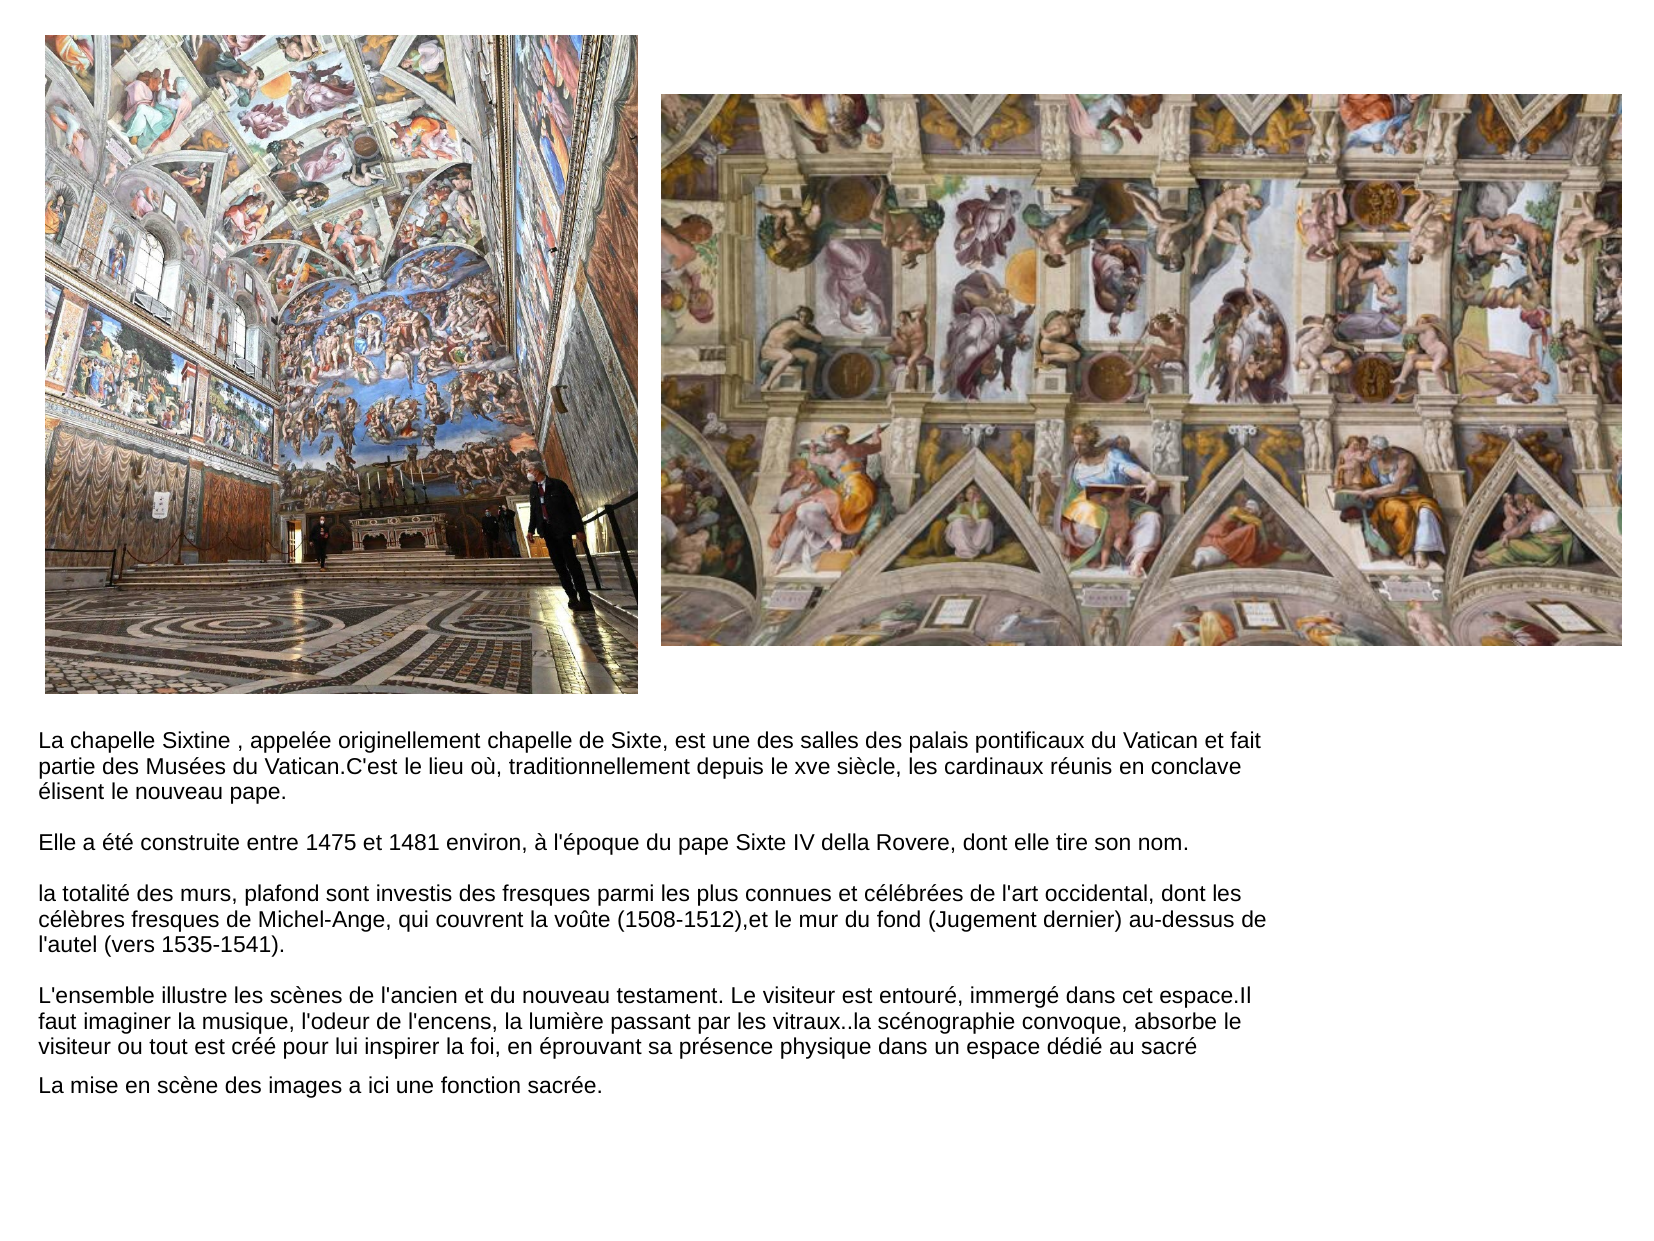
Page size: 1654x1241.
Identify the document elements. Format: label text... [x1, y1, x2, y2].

picture [661, 94, 1622, 646]
text_box La chapelle Sixtine , appelée originellement chapelle de Sixte, est une des salles des palais pontificaux du Vatican et fait partie des Musées du Vatican.C'est le lieu où, traditionnellement depuis le xve siècle, les cardinaux réunis en conclave élisent le nouveau pape. Elle a été construite entre 1475 et 1481 environ, à l'époque du pape Sixte IV della Rovere, dont elle tire son nom. la totalité des murs, plafond sont investis des fresques parmi les plus connues et célébrées de l'art occidental, dont les célèbres fresques de Michel-Ange, qui couvrent la voûte (1508-1512),et le mur du fond (Jugement dernier) au-dessus de l'autel (vers 1535-1541). L'ensemble illustre les scènes de l'ancien et du nouveau testament. Le visiteur est entouré, immergé dans cet espace.Il faut imaginer la musique, l'odeur de l'encens, la lumière passant par les vitraux..la scénographie convoque, absorbe le visiteur ou tout est créé pour lui inspirer la foi, en éprouvant sa présence physique dans un espace dédié au sacré La mise en scène des images a ici une fonction sacrée. [23, 720, 1288, 1151]
picture [45, 35, 638, 694]
